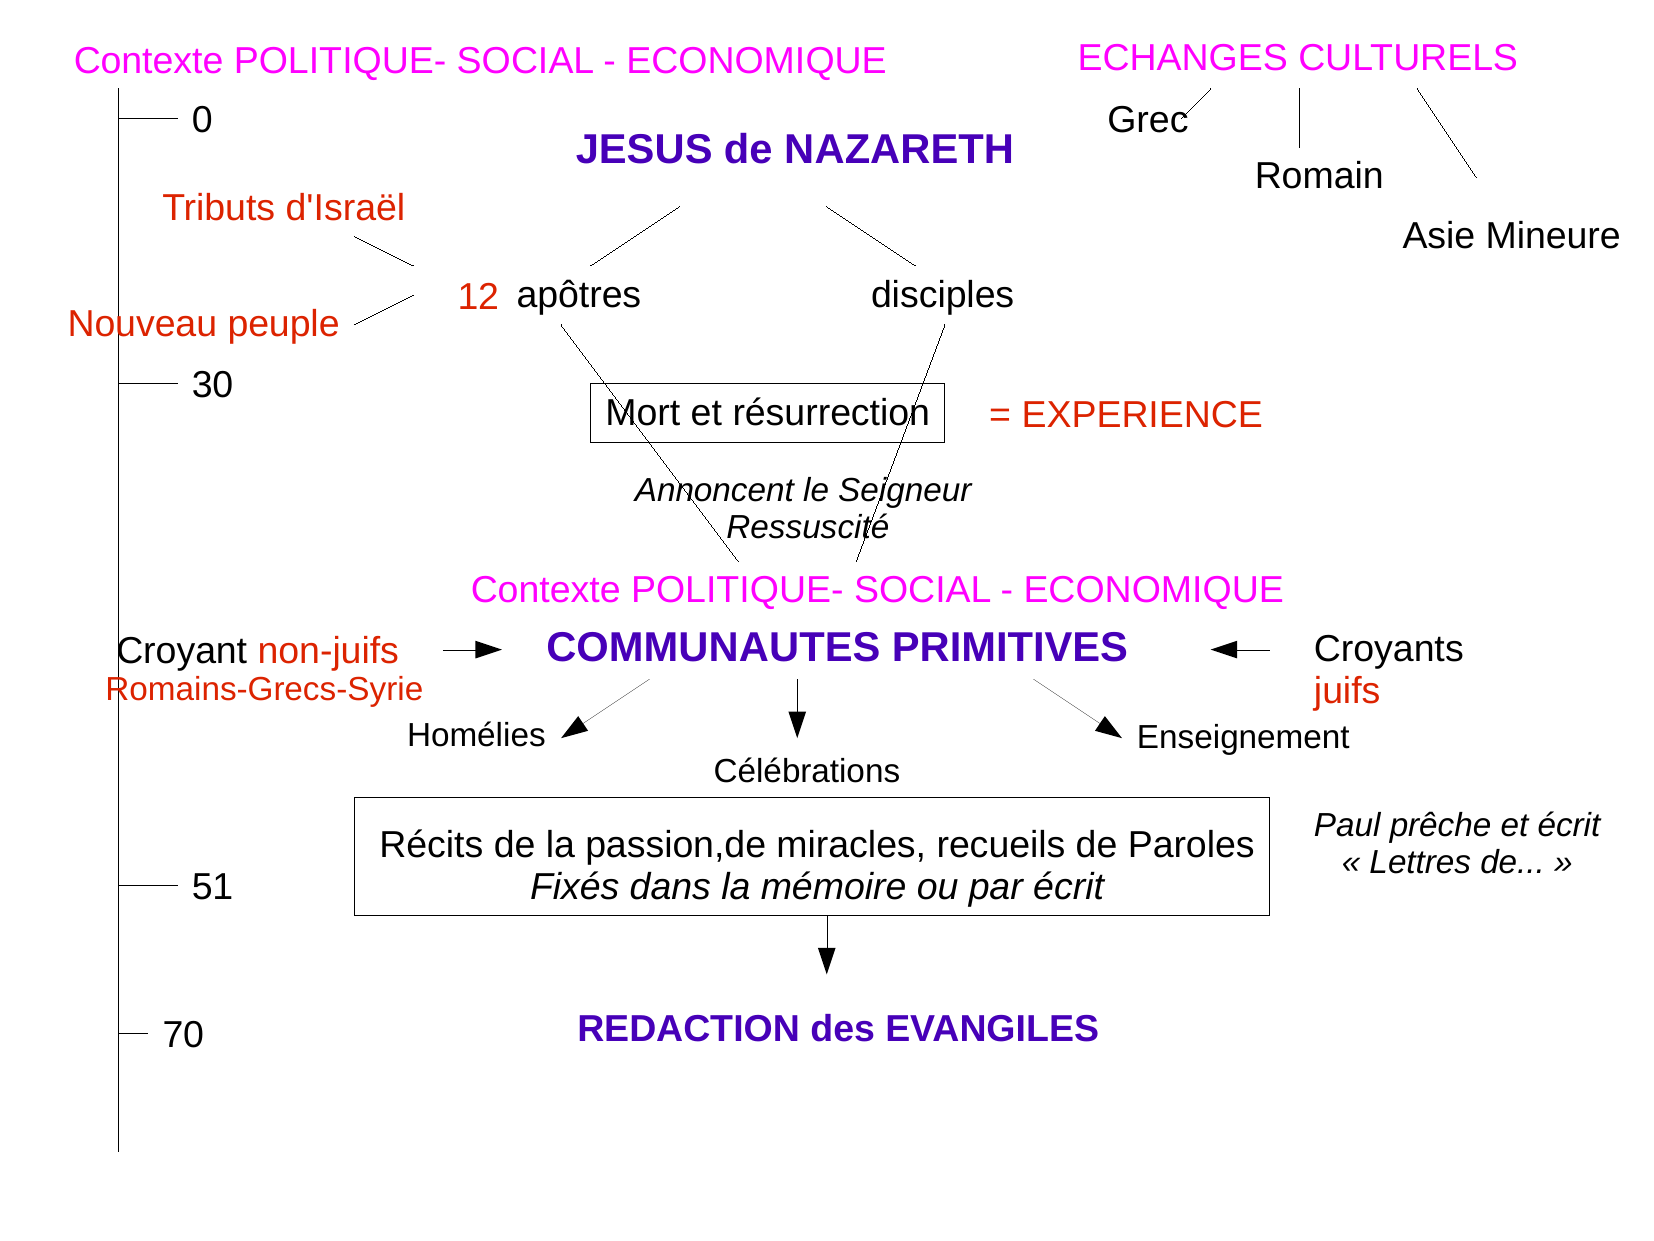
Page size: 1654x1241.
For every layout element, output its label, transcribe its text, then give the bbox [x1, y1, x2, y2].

text_box 0 [177, 90, 228, 148]
text_box Célébrations [698, 745, 916, 797]
text_box Romain [1240, 147, 1399, 205]
text_box Contexte POLITIQUE- SOCIAL - ECONOMIQUE [456, 561, 1300, 618]
text_box 30 [177, 356, 249, 414]
text_box apôtres [501, 265, 657, 323]
text_box Contexte POLITIQUE- SOCIAL - ECONOMIQUE [59, 31, 916, 89]
text_box Tributs d'Israël [147, 179, 421, 237]
text_box Croyants juifs [1299, 620, 1556, 677]
text_box 12 [442, 267, 514, 325]
text_box Grec [1092, 90, 1204, 148]
text_box Croyant non-juifs [101, 622, 414, 663]
text_box Annoncent le Seigneur Ressuscité [620, 464, 996, 556]
text_box Récits de la passion,de miracles, recueils de Paroles Fixés dans la mémoire ou par écrit [364, 816, 1269, 915]
text_box REDACTION des EVANGILES [562, 1000, 1113, 1059]
text_box Paul prêche et écrit « Lettres de... » [1299, 799, 1616, 889]
text_box Asie Mineure [1387, 206, 1636, 264]
text_box 51 [177, 858, 249, 916]
text_box Romains-Grecs-Syrie [90, 663, 439, 745]
text_box 70 [147, 1006, 219, 1063]
text_box COMMUNAUTES PRIMITIVES [531, 618, 1143, 680]
text_box Mort et résurrection [591, 384, 944, 441]
text_box Nouveau peuple [52, 295, 355, 353]
text_box ECHANGES CULTURELS [1062, 29, 1534, 87]
text_box JESUS de NAZARETH [561, 118, 1030, 181]
text_box = EXPERIENCE [974, 386, 1278, 443]
text_box disciples [856, 265, 1034, 325]
text_box Homélies [392, 709, 562, 768]
text_box Enseignement [1122, 710, 1365, 763]
